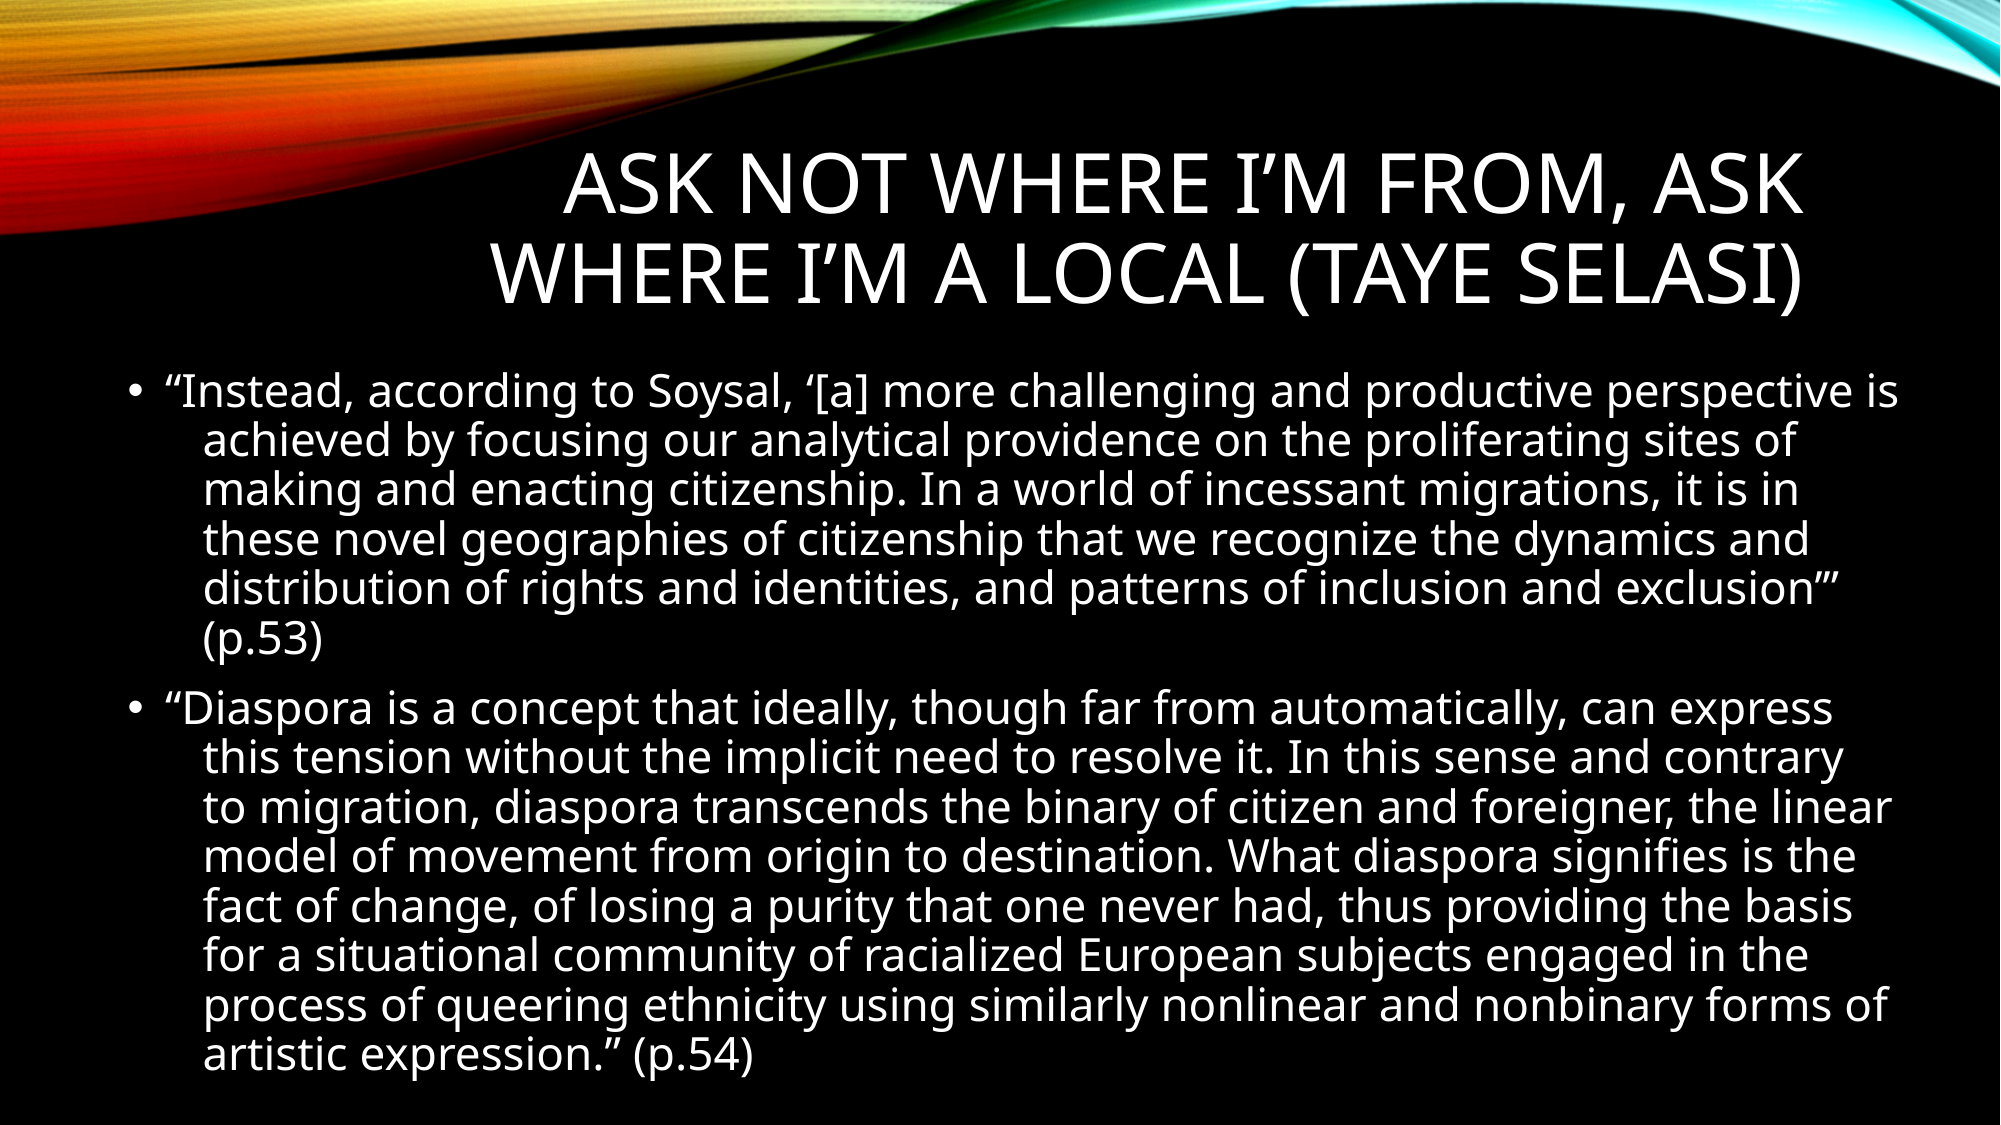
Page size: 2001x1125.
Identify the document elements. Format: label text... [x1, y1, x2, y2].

list “Instead, according to Soysal, ‘[a] more challenging and productive perspective is achieved by focusing our analytical providence on the proliferating sites of making and enacting citizenship. In a world of incessant migrations, it is in these novel geographies of citizenship that we recognize the dynamics and distribution of rights and identities, and patterns of inclusion and exclusion’” (p.53) “Diaspora is a concept that ideally, though far from automatically, can express this tension without the implicit need to resolve it. In this sense and contrary to migration, diaspora transcends the binary of citizen and foreigner, the linear model of movement from origin to destination. What diaspora signifies is the fact of change, of losing a purity that one never had, thus providing the basis for a situational community of racialized European subjects engaged in the process of queering ethnicity using similarly nonlinear and nonbinary forms of artistic expression.” (p.54) [112, 360, 1917, 1095]
title Ask not where I’m from, ask where i’m a local (Taye Selasi) [474, 125, 1888, 338]
